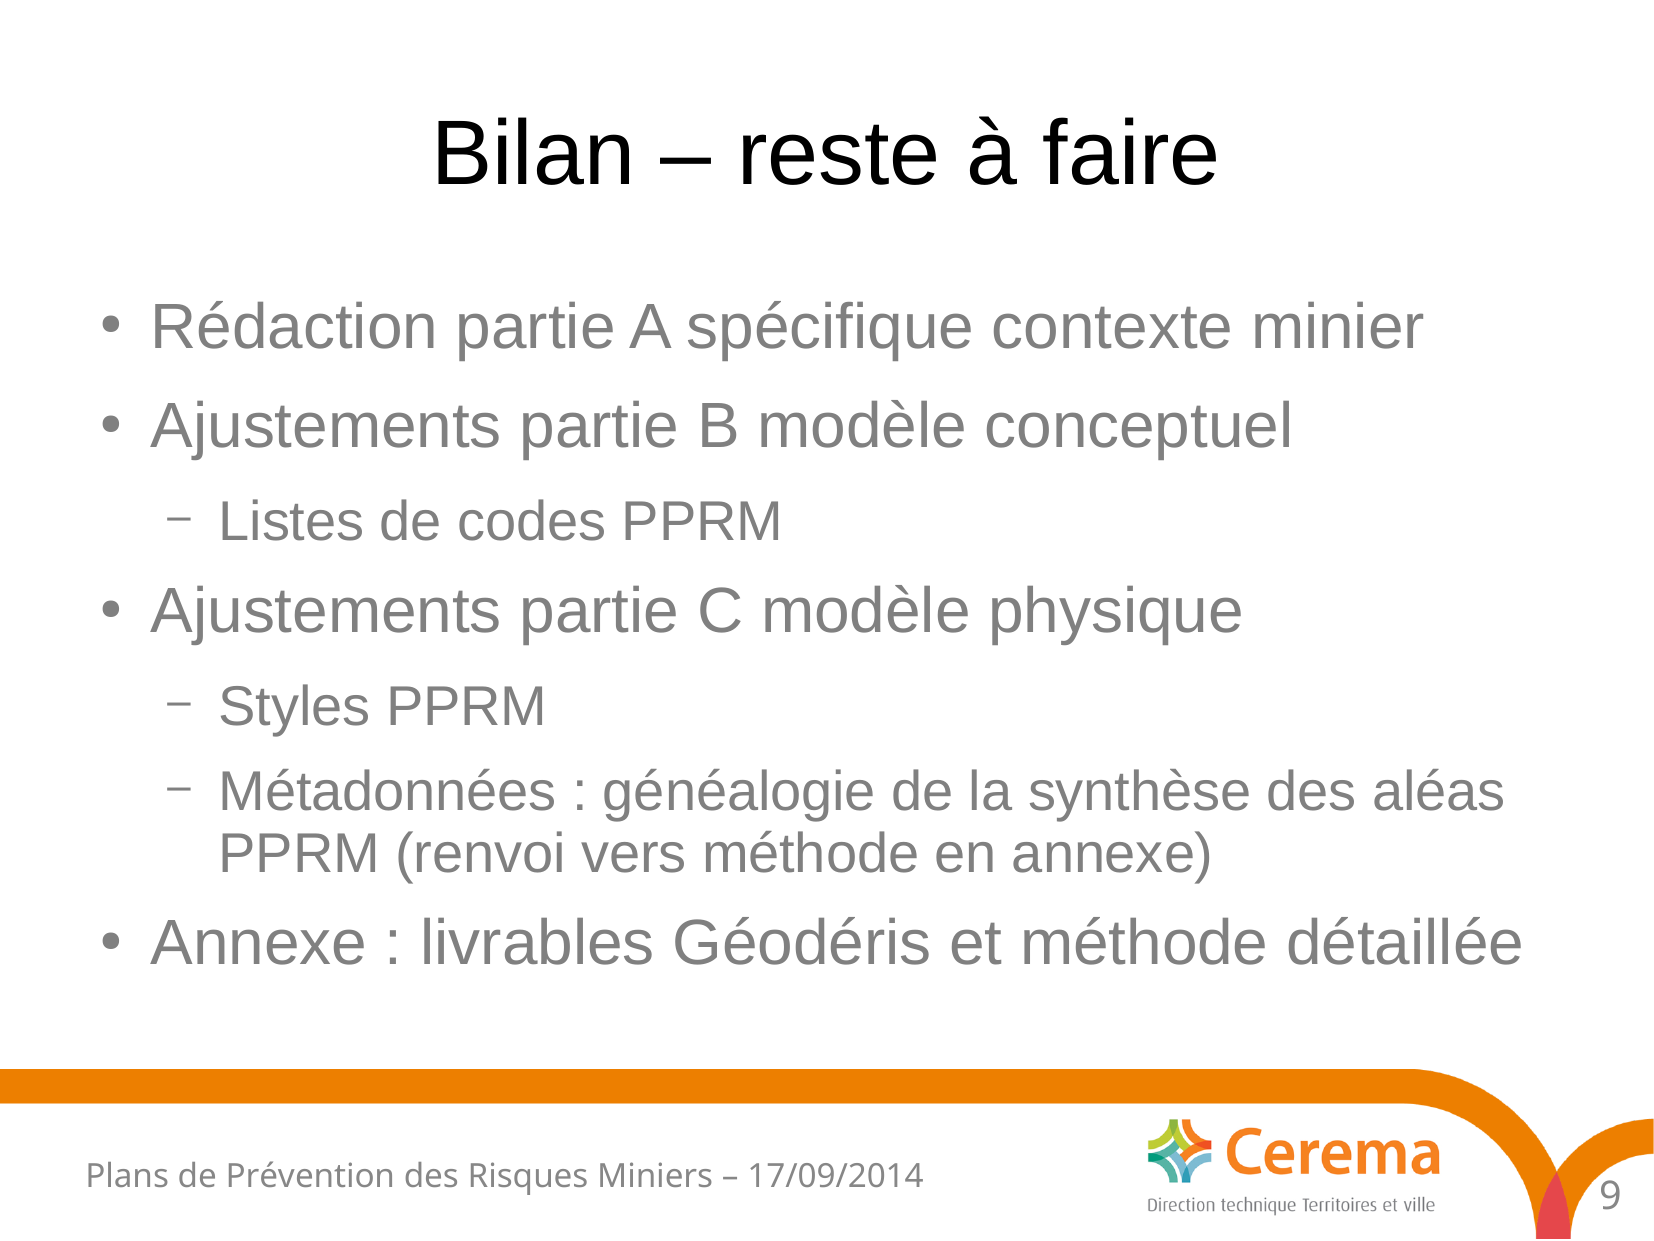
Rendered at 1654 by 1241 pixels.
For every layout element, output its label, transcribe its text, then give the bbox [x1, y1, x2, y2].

list Rédaction partie A spécifique contexte minier Ajustements partie B modèle conceptuel Listes de codes PPRM Ajustements partie C modèle physique Styles PPRM Métadonnées : généalogie de la synthèse des aléas PPRM (renvoi vers méthode en annexe) Annexe : livrables Géodéris et méthode détaillée [82, 290, 1538, 1010]
picture [0, 1069, 1654, 1239]
title Bilan – reste à faire [82, 49, 1571, 257]
